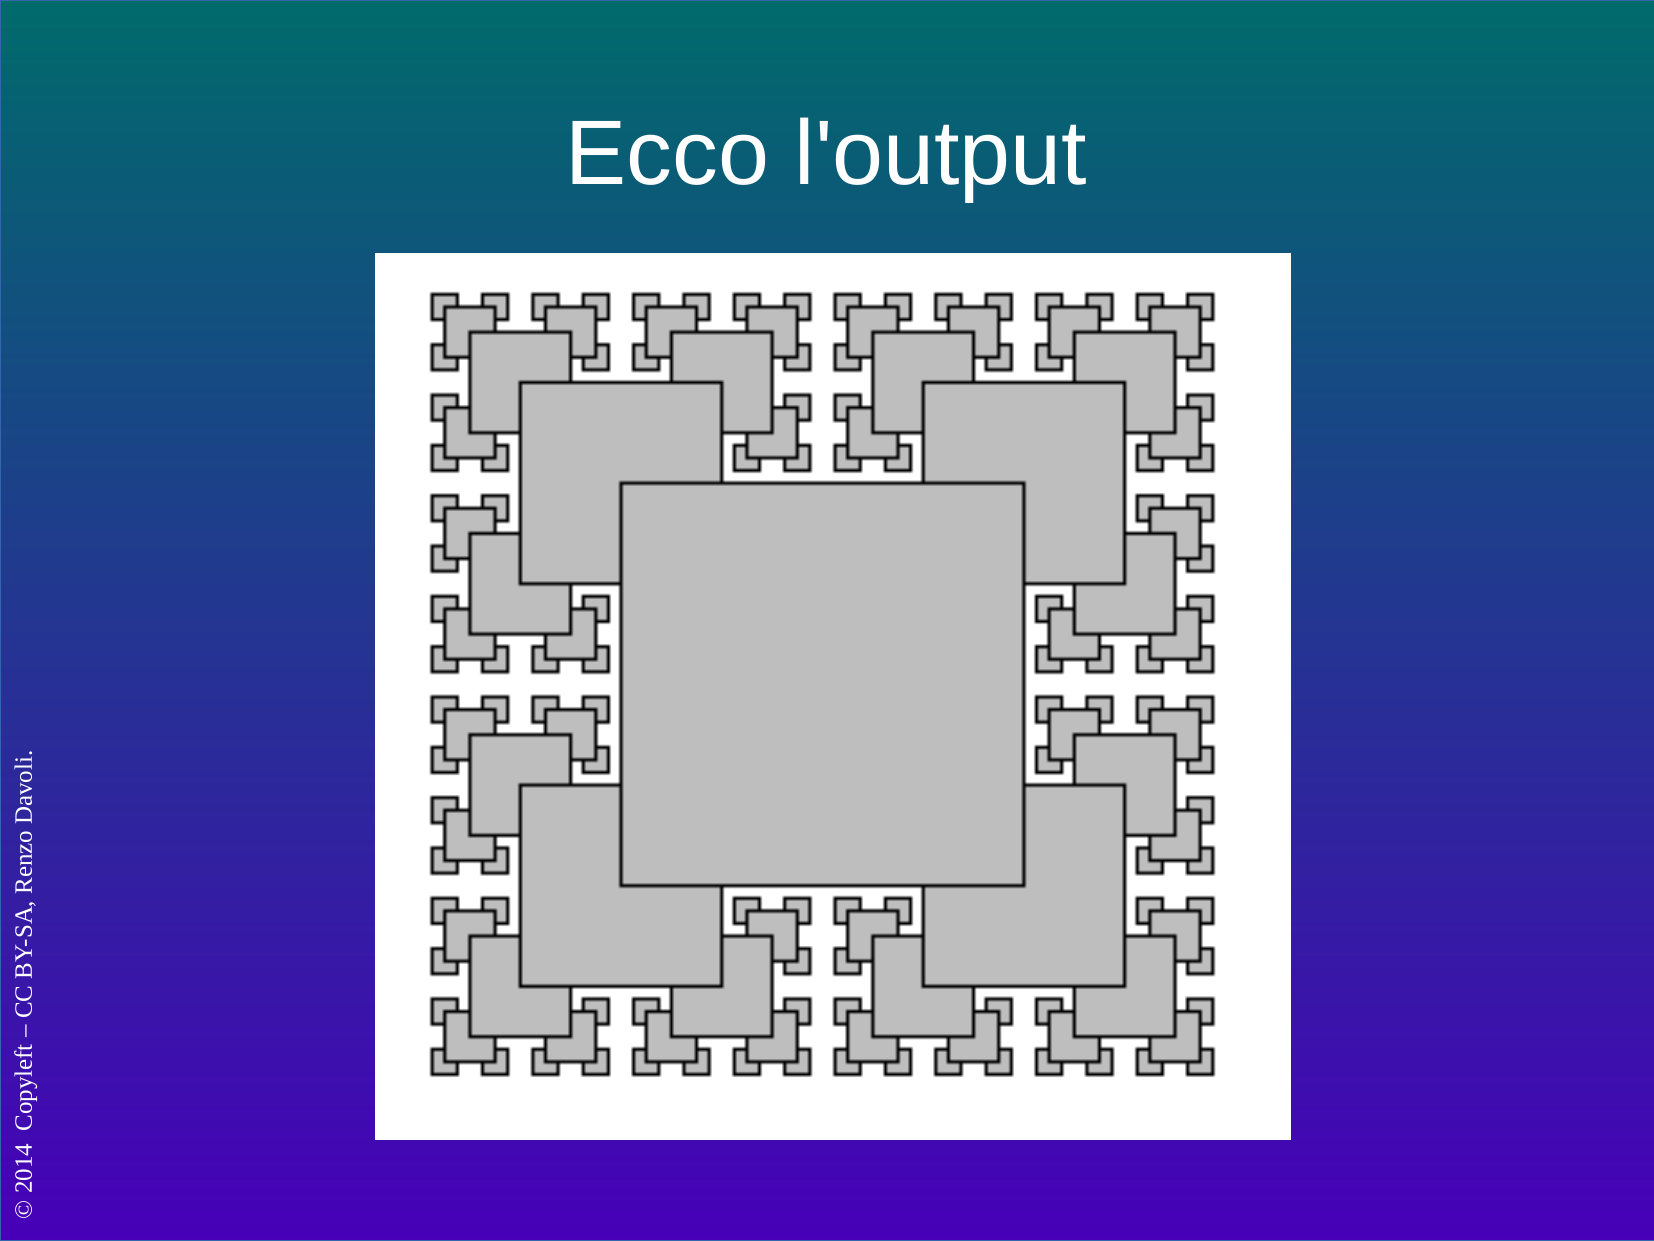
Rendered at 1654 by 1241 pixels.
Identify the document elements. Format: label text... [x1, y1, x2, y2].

picture [375, 253, 1291, 1141]
title Ecco l'output [82, 49, 1571, 257]
